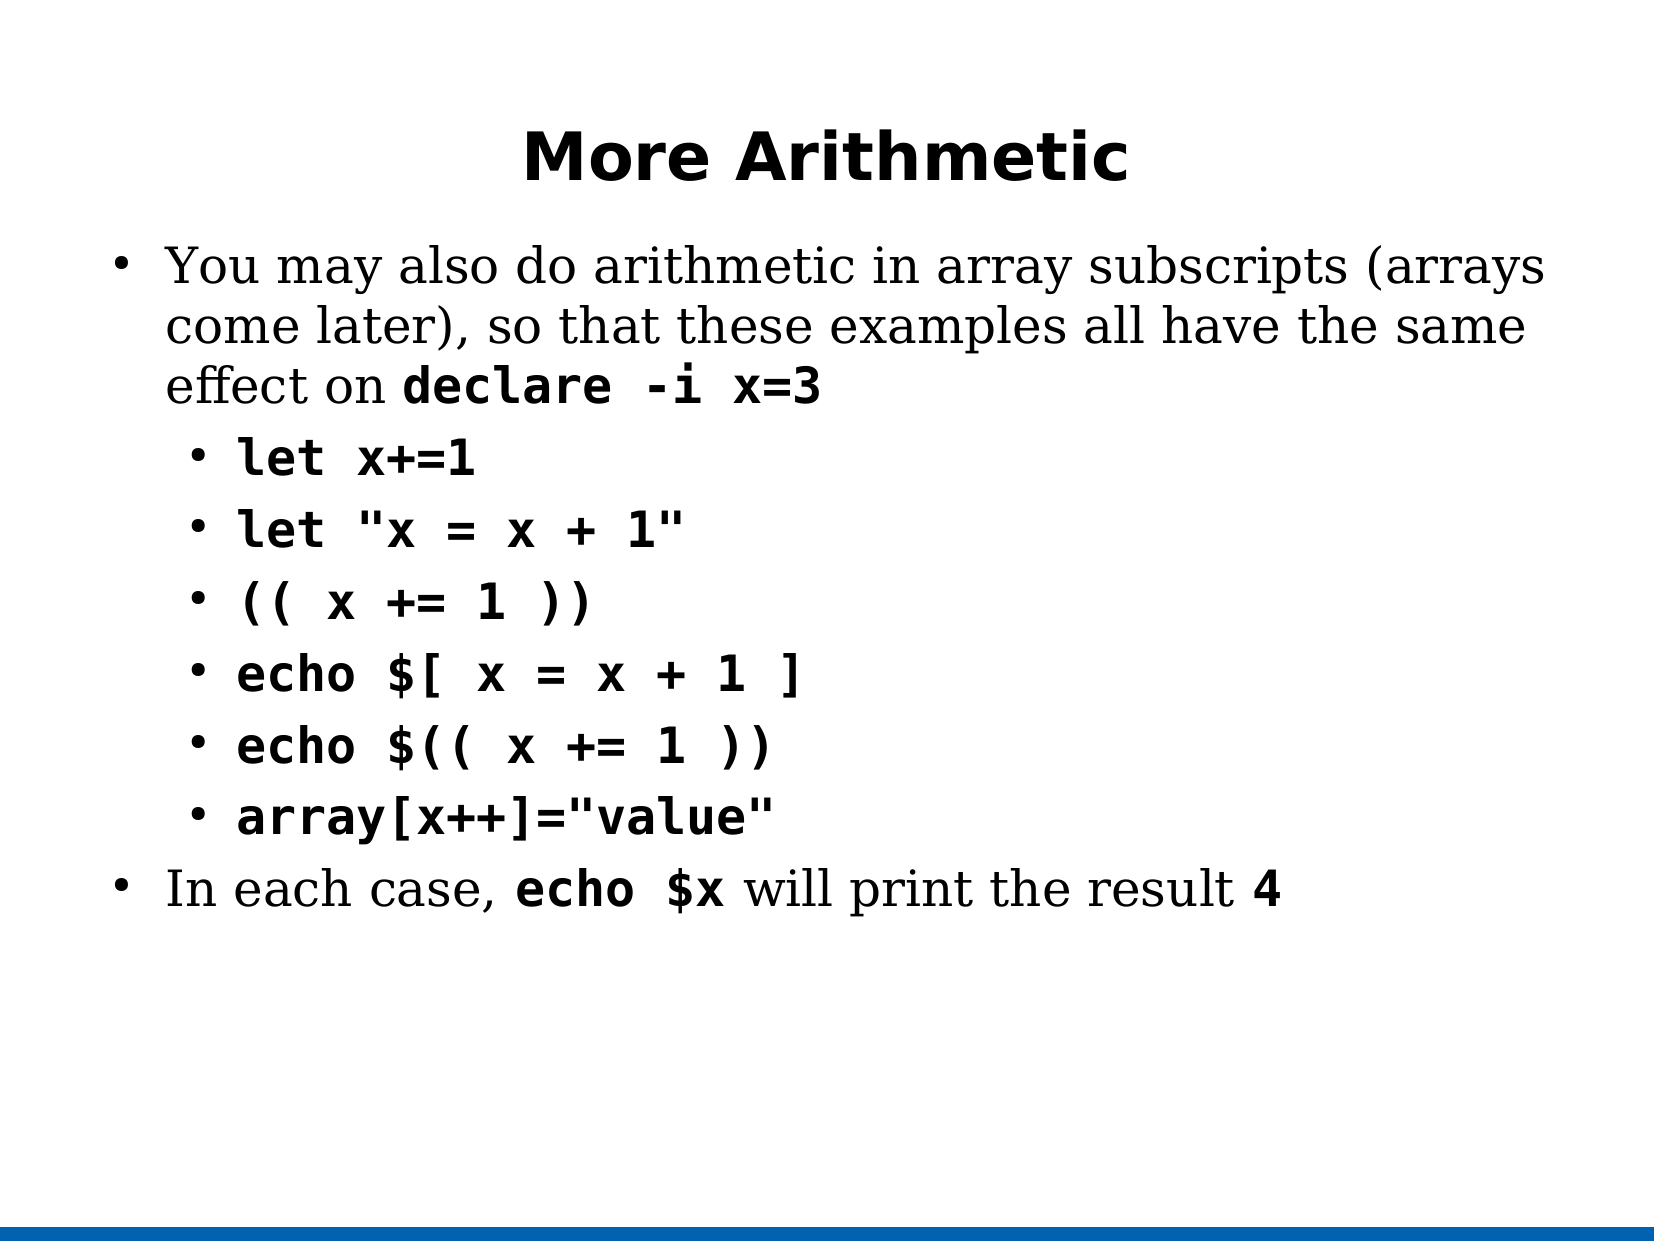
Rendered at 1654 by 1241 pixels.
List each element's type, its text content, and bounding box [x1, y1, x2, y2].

title More Arithmetic [82, 50, 1571, 257]
list You may also do arithmetic in array subscripts (arrays come later), so that these examples all have the same effect on declare -i x=3 let x+=1 let "x = x + 1" (( x += 1 )) echo $[ x = x + 1 ] echo $(( x += 1 )) array[x++]="value" In each case, echo $x will print the result 4 [80, 226, 1569, 1046]
